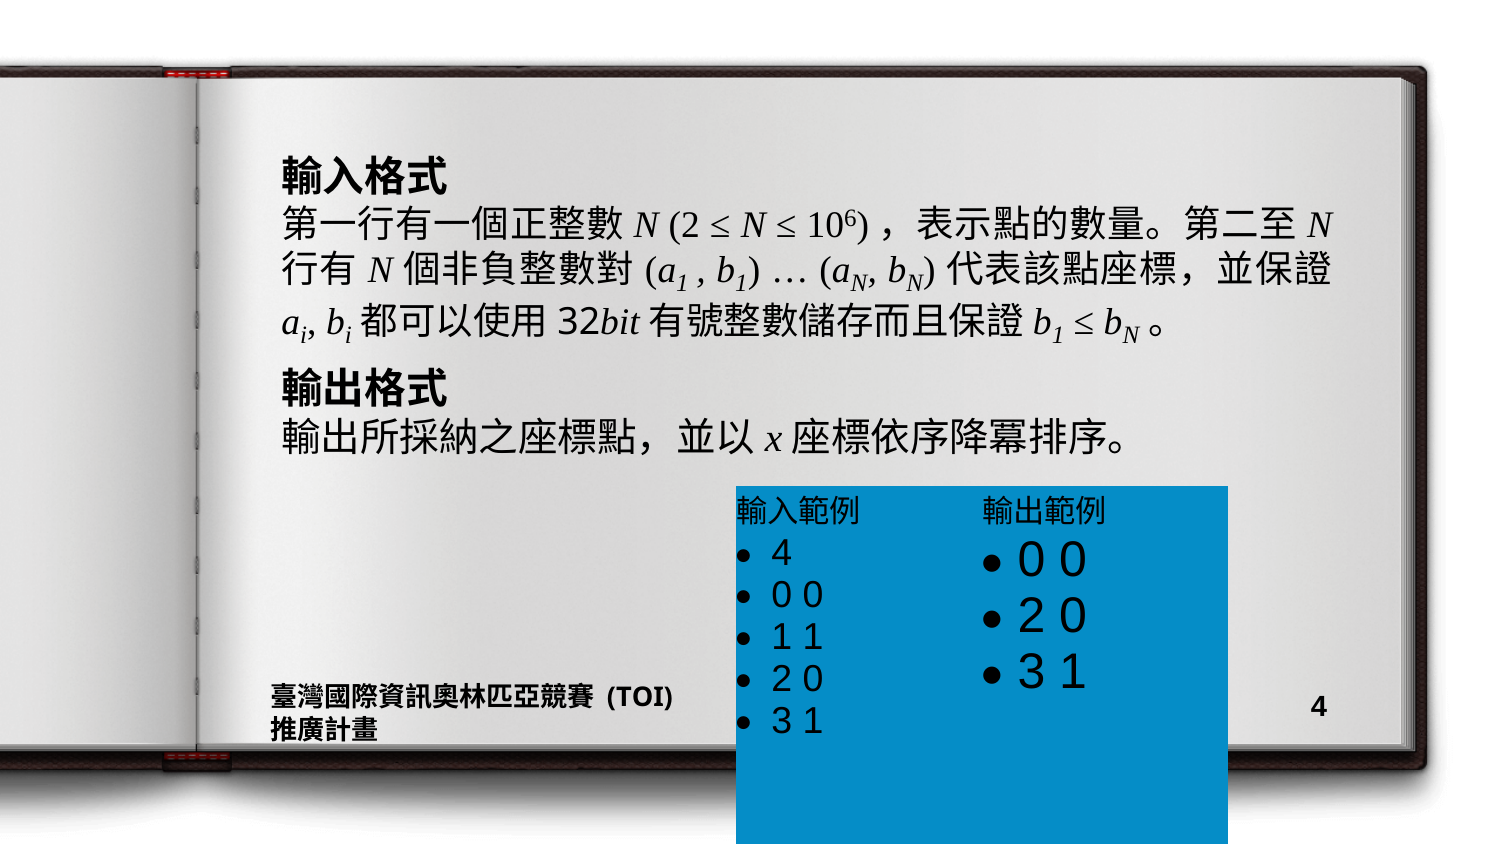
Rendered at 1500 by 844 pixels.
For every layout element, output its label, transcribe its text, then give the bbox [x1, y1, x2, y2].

text_box 輸入格式 第一行有一個正整數N (2 ≤ N ≤ 106)，表示點的數量。第二至N行有N個非負整數對(a1 , b1) … (aN, bN)代表該點座標，並保證ai, bi都可以使用32bit有號整數儲存而且保證b1 ≤ bN。 [266, 142, 1356, 355]
text_box ‹#› [1295, 672, 1386, 737]
text_box 輸出格式 輸出所採納之座標點，並以x座標依序降冪排序。 [266, 355, 1368, 460]
table_header 輸入範例 4 0 0 1 1 2 0 3 1 [736, 486, 982, 844]
table_header 輸出範例 0 0 2 0 3 1 [982, 486, 1228, 844]
